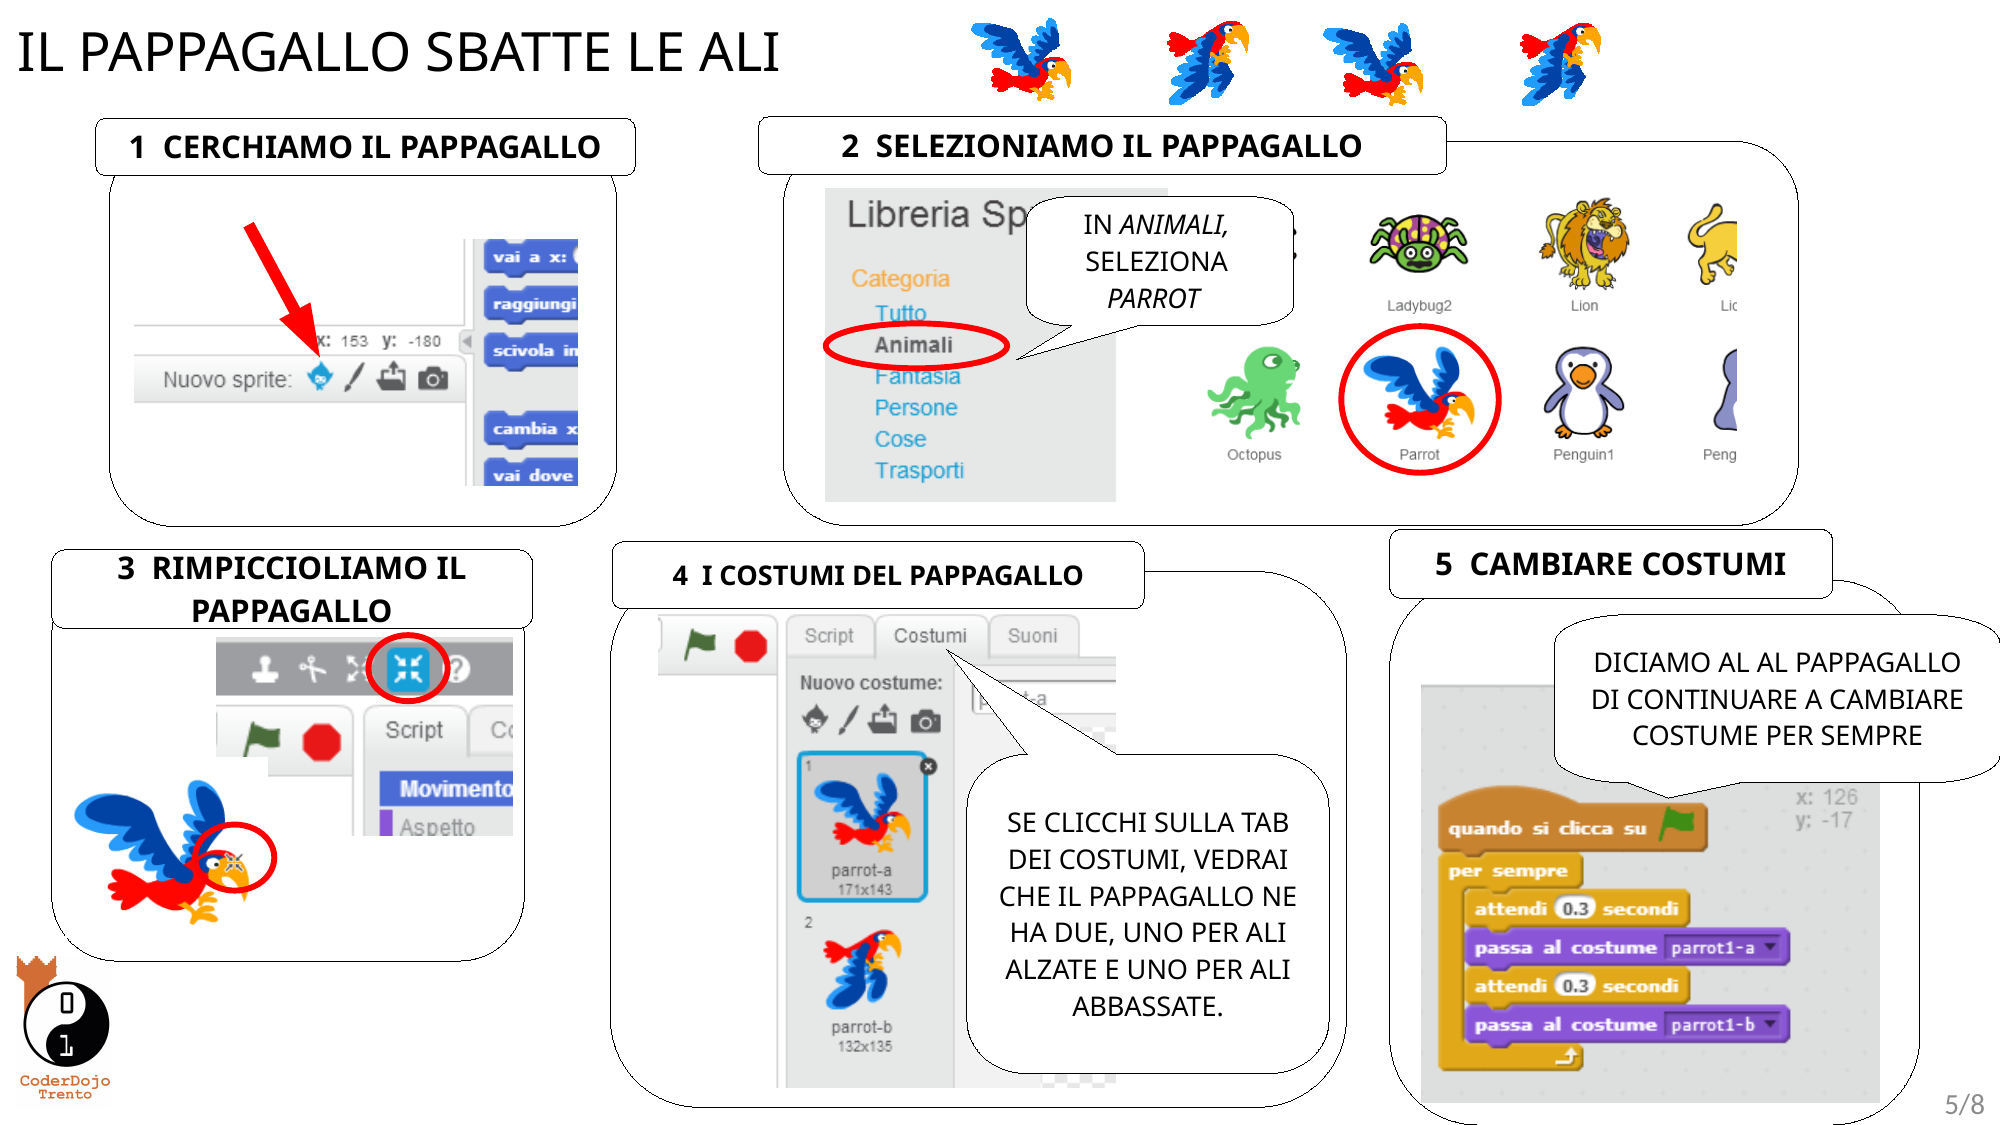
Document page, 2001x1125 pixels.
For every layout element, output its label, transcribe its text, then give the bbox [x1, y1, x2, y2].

text_box [109, 176, 617, 527]
picture [65, 637, 513, 938]
picture [16, 956, 111, 1109]
text_box 1 CERCHIAMO IL PAPPAGALLO [95, 118, 636, 176]
text_box 3 RIMPICCIOLIAMO IL PAPPAGALLO [51, 549, 533, 629]
picture [1306, 11, 1456, 133]
picture [829, 327, 1003, 365]
picture [825, 188, 1168, 502]
picture [1174, 173, 1737, 473]
picture [954, 6, 1104, 116]
text_box [783, 141, 1799, 526]
text_box 2 SELEZIONIAMO IL PAPPAGALLO [758, 116, 1447, 175]
text_box 5 CAMBIARE COSTUMI [1389, 529, 1833, 599]
text_box 4 I COSTUMI DEL PAPPAGALLO [612, 541, 1145, 609]
picture [199, 828, 268, 887]
picture [1421, 684, 1880, 1103]
text_box IL PAPPAGALLO SBATTE LE ALI [2, 6, 884, 112]
picture [1153, 2, 1259, 111]
picture [1506, 4, 1611, 112]
text_box DICIAMO AL AL PAPPAGALLO DI CONTINUARE A CAMBIARE COSTUME PER SEMPRE [1554, 614, 2000, 799]
text_box [1389, 579, 1920, 1125]
picture [658, 609, 1116, 1088]
text_box SE CLICCHI SULLA TAB DEI COSTUMI, VEDRAI CHE IL PAPPAGALLO NE HA DUE, UNO PER ALI ALZATE E UNO PER ALI ABBASSATE. [946, 649, 1330, 1074]
picture [372, 639, 444, 698]
text_box [51, 622, 525, 962]
text_box IN ANIMALI, SELEZIONA PARROT [1016, 196, 1294, 360]
text_box [610, 571, 1347, 1108]
picture [134, 239, 578, 487]
picture [1345, 330, 1495, 469]
